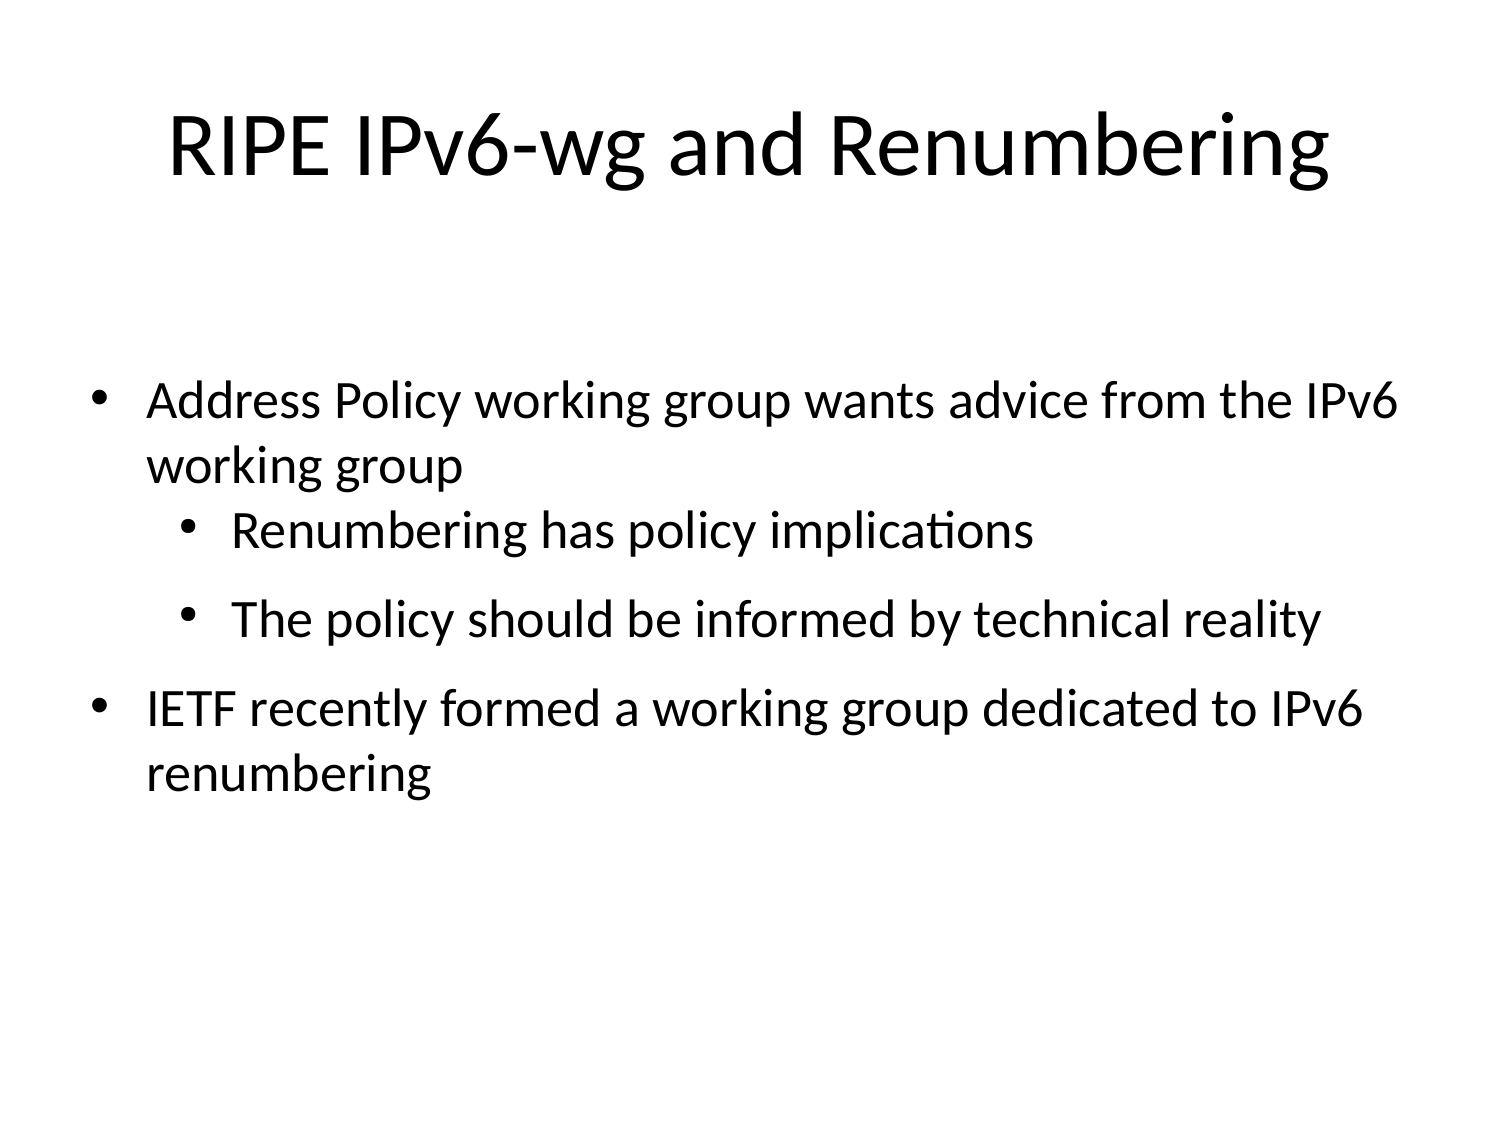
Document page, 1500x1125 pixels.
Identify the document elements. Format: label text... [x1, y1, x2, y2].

list Address Policy working group wants advice from the IPv6 working group Renumbering has policy implications The policy should be informed by technical reality IETF recently formed a working group dedicated to IPv6 renumbering [75, 262, 1425, 1005]
title RIPE IPv6-wg and Renumbering [75, 45, 1425, 233]
